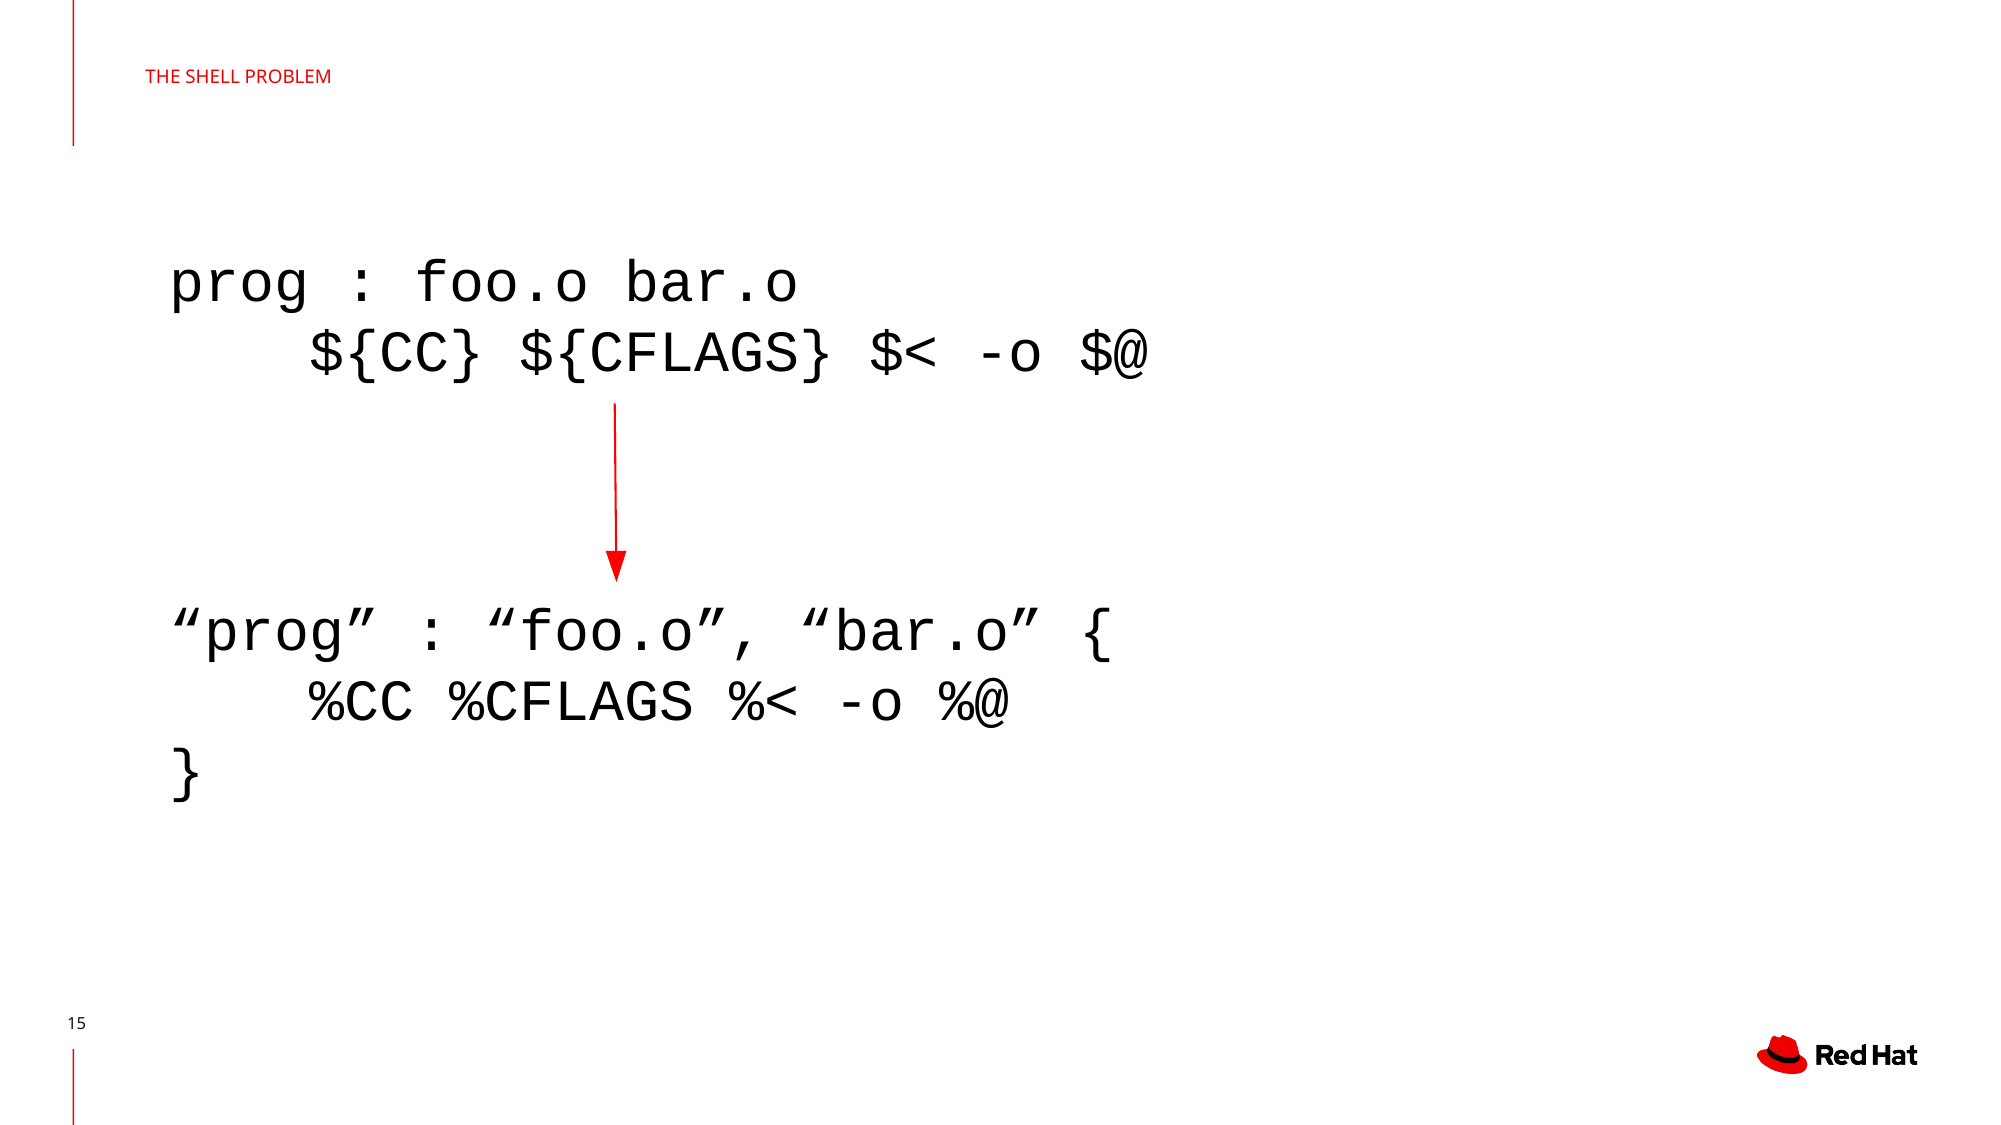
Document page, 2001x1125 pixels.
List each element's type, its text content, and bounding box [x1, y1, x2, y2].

picture [1757, 1035, 1918, 1074]
text_box THE SHELL PROBLEM [73, 9, 918, 144]
text_box prog : foo.o bar.o ${CC} ${CFLAGS} $< -o $@ “prog” : “foo.o”, “bar.o” { %CC %CFLAGS %< -o %@ } [154, 235, 1807, 810]
